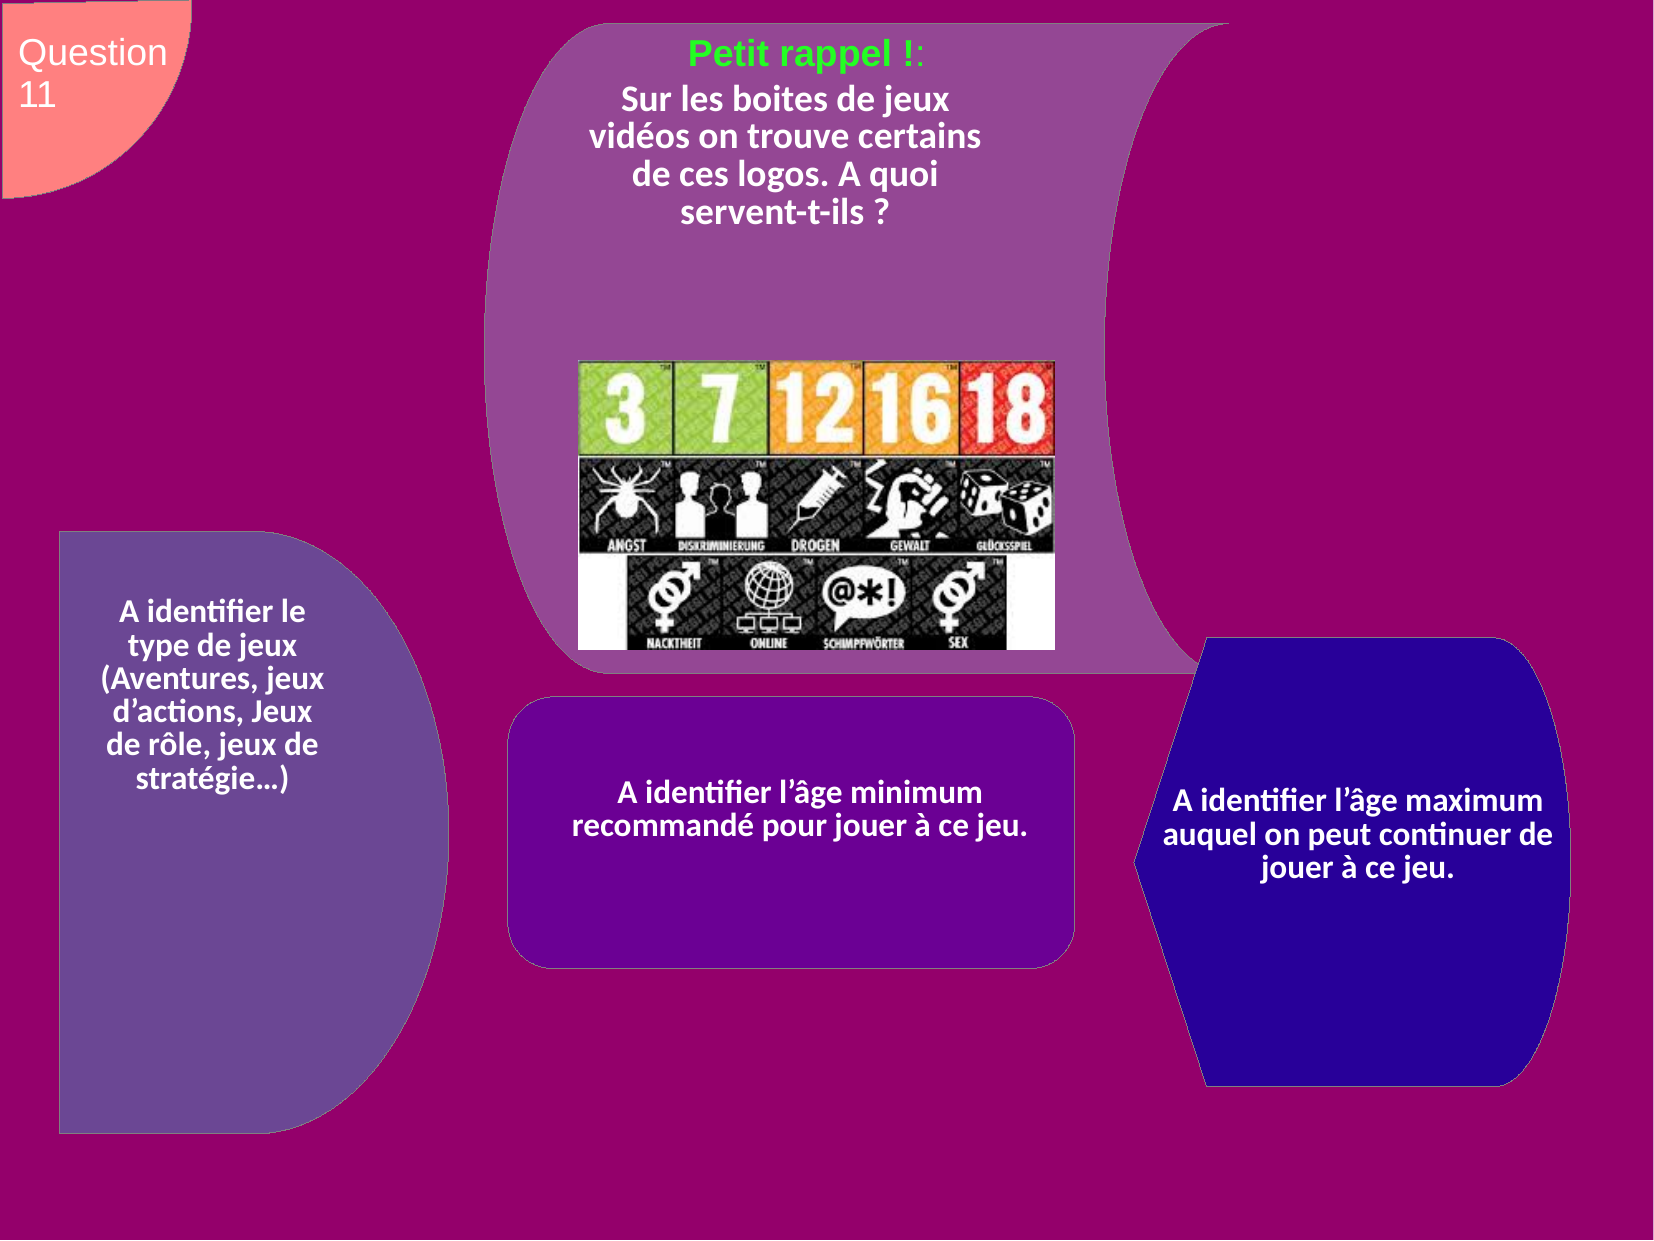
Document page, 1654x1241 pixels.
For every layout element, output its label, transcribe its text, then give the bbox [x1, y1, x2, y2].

picture [578, 360, 1055, 650]
text_box [59, 531, 449, 1134]
text_box Sur les boites de jeux vidéos on trouve certains de ces logos. A quoi servent-t-ils ? [566, 75, 1004, 274]
text_box [484, 23, 1566, 779]
text_box A identifier l’âge maximum auquel on peut continuer de jouer à ce jeu. [1133, 779, 1583, 917]
text_box [1151, 917, 1569, 1087]
text_box [507, 696, 1075, 969]
text_box A identifier l’âge minimum recommandé pour jouer à ce jeu. [514, 770, 1087, 868]
text_box Petit rappel !: [673, 24, 945, 75]
text_box A identifier le type de jeux (Aventures, jeux d’actions, Jeux de rôle, jeux de stratégie…) [82, 590, 343, 850]
text_box [2, 0, 192, 199]
text_box Question 11 [3, 23, 193, 123]
